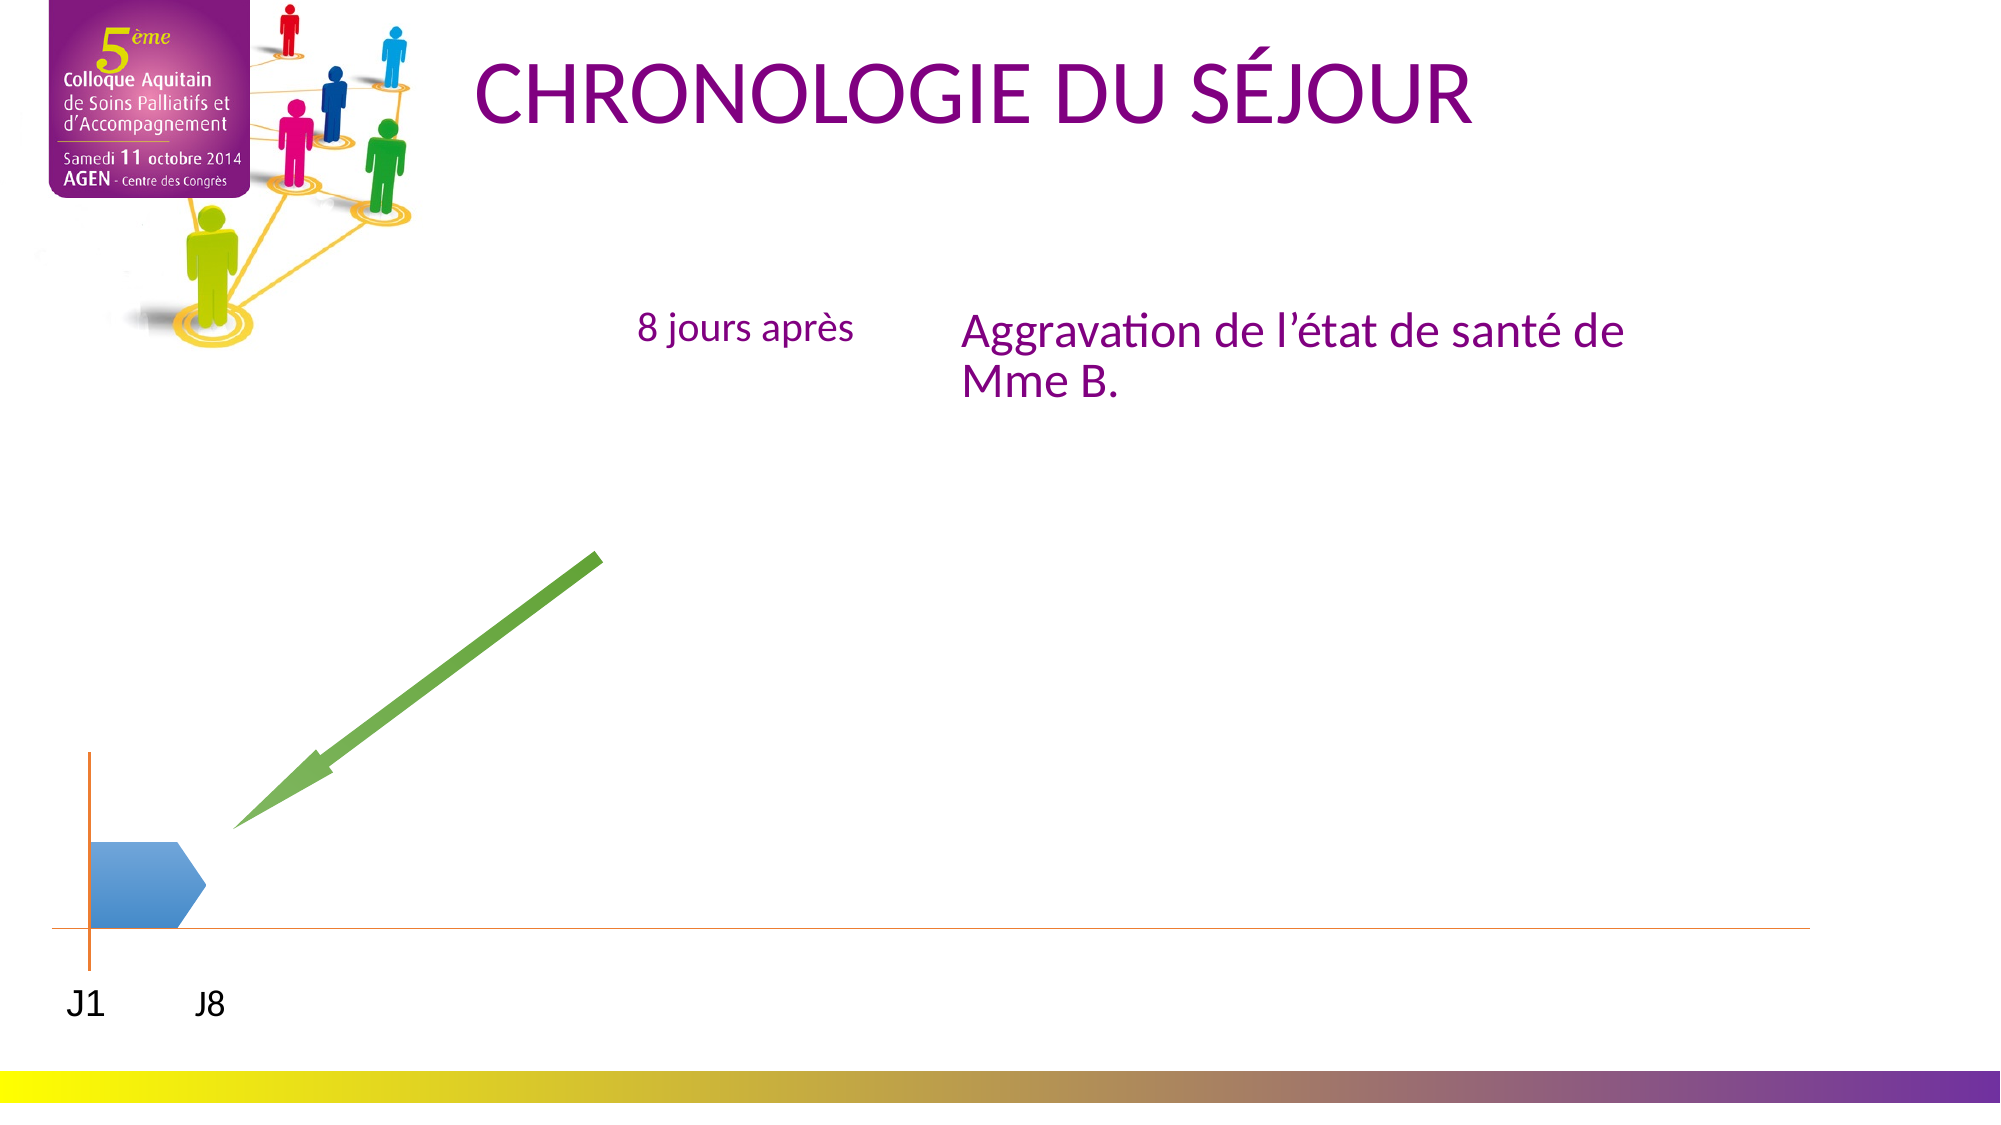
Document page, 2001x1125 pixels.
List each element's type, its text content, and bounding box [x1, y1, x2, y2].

text_box [91, 842, 207, 928]
text_box CHRONOLOGIE DU SÉJOUR [459, 24, 1943, 151]
table_header 8 jours après [622, 302, 947, 570]
text_box [233, 550, 604, 830]
text_box J8 [179, 971, 284, 1032]
picture [0, 0, 440, 359]
text_box J1 [51, 971, 155, 1032]
table_header Aggravation de l’état de santé de Mme B. [947, 302, 1667, 570]
